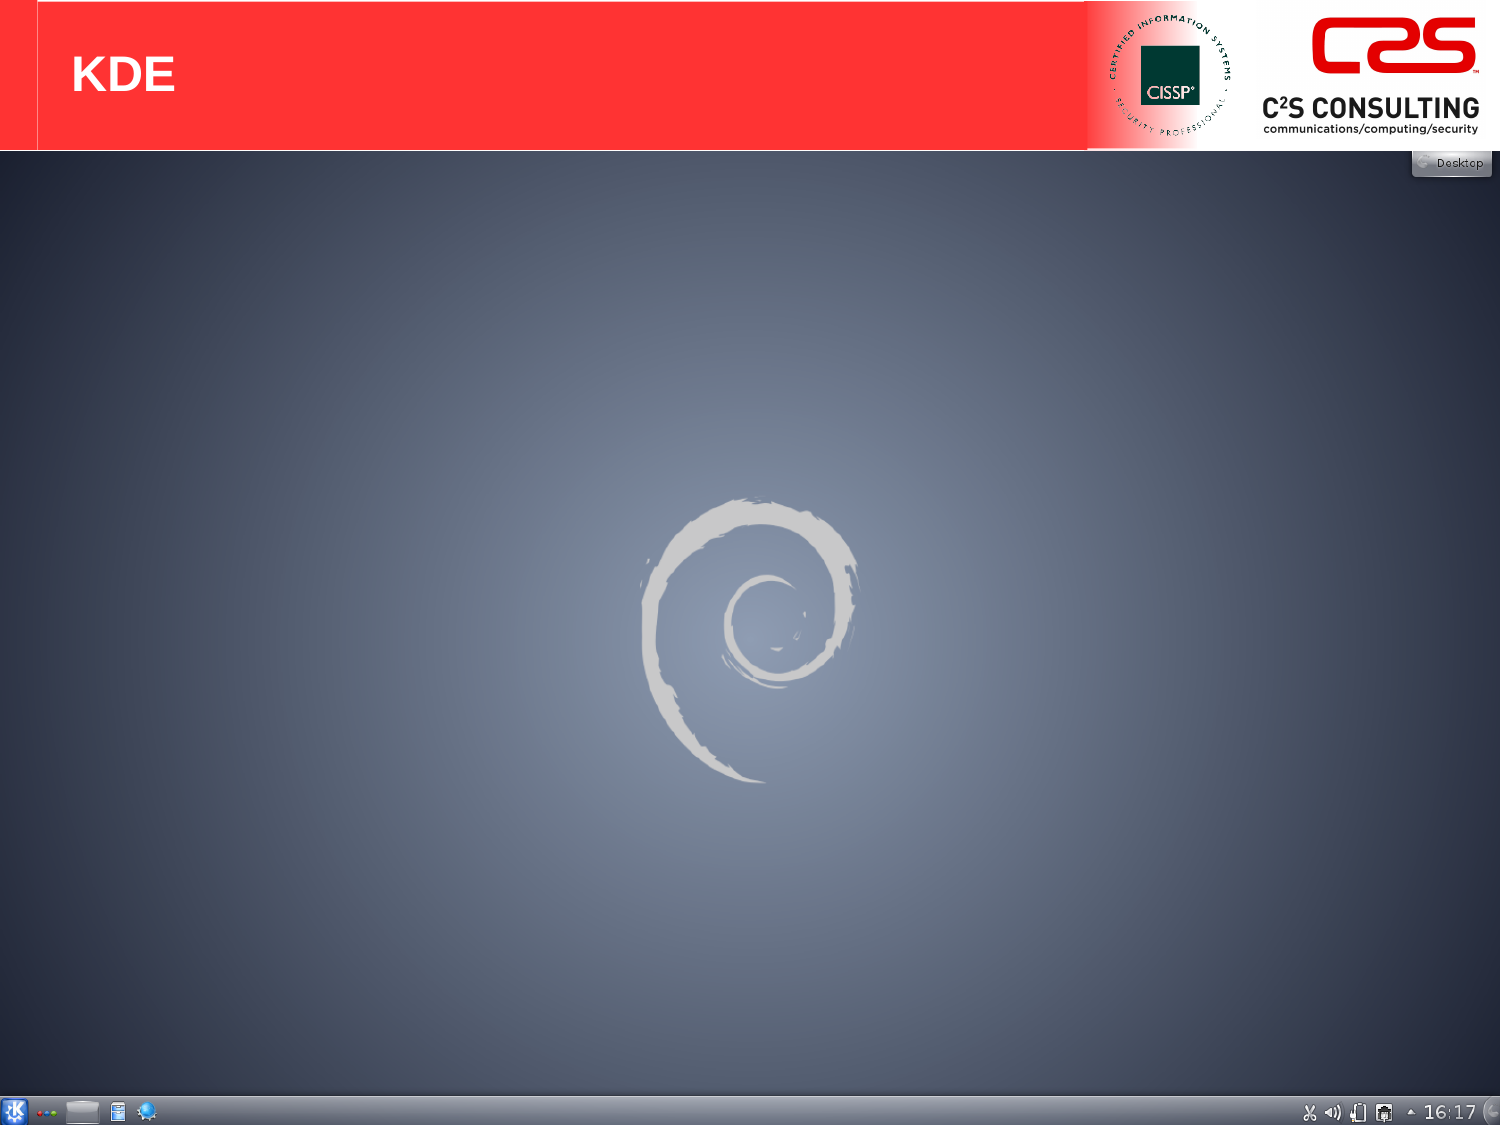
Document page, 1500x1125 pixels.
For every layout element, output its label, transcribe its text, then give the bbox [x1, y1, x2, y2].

title KDE [56, 1, 1107, 151]
picture [0, 151, 1500, 1125]
picture [1107, 10, 1233, 140]
picture [1256, 0, 1486, 139]
